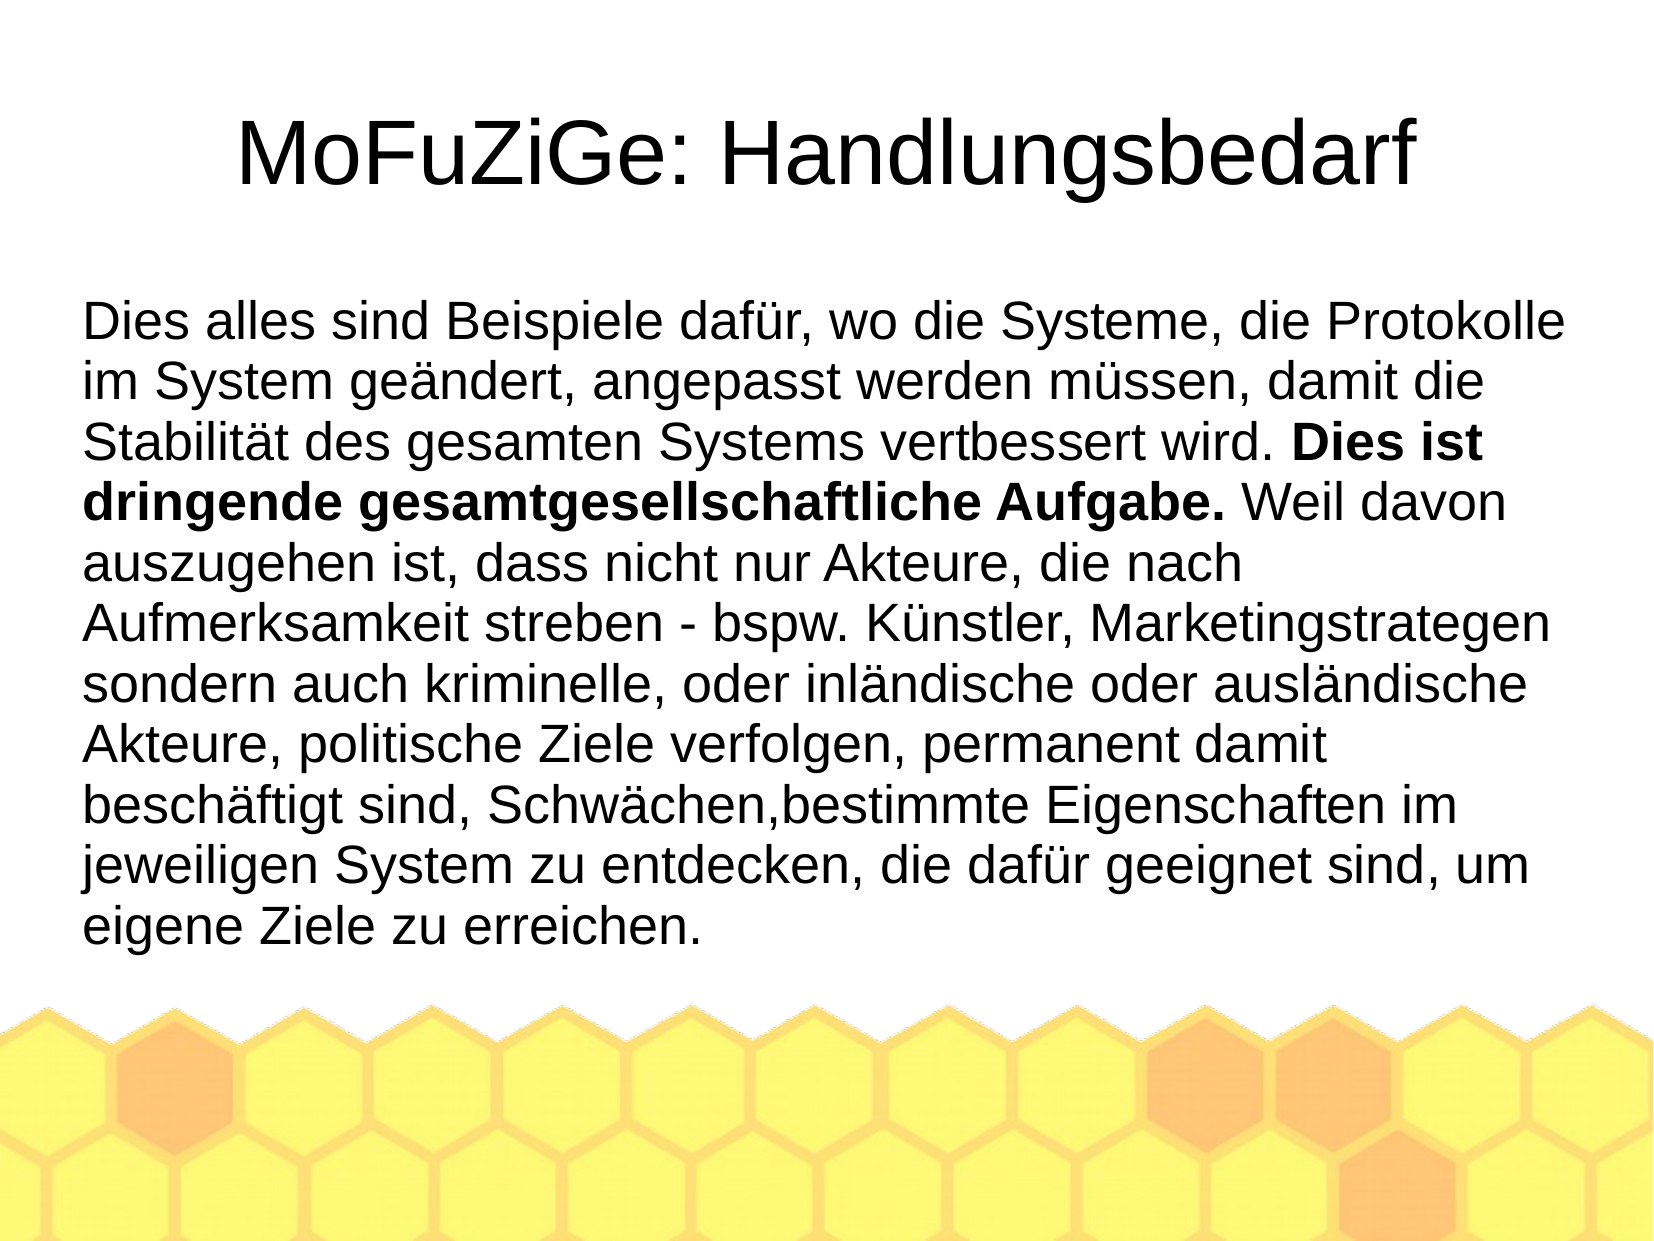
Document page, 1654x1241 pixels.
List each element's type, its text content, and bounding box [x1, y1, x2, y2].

list Dies alles sind Beispiele dafür, wo die Systeme, die Protokolle im System geändert, angepasst werden müssen, damit die Stabilität des gesamten Systems vertbessert wird. Dies ist dringende gesamtgesellschaftliche Aufgabe. Weil davon auszugehen ist, dass nicht nur Akteure, die nach Aufmerksamkeit streben - bspw. Künstler, Marketingstrategen sondern auch kriminelle, oder inländische oder ausländische Akteure, politische Ziele verfolgen, permanent damit beschäftigt sind, Schwächen,bestimmte Eigenschaften im jeweiligen System zu entdecken, die dafür geeignet sind, um eigene Ziele zu erreichen. [82, 290, 1571, 1010]
picture [0, 1001, 1654, 1241]
title MoFuZiGe: Handlungsbedarf [82, 49, 1571, 257]
